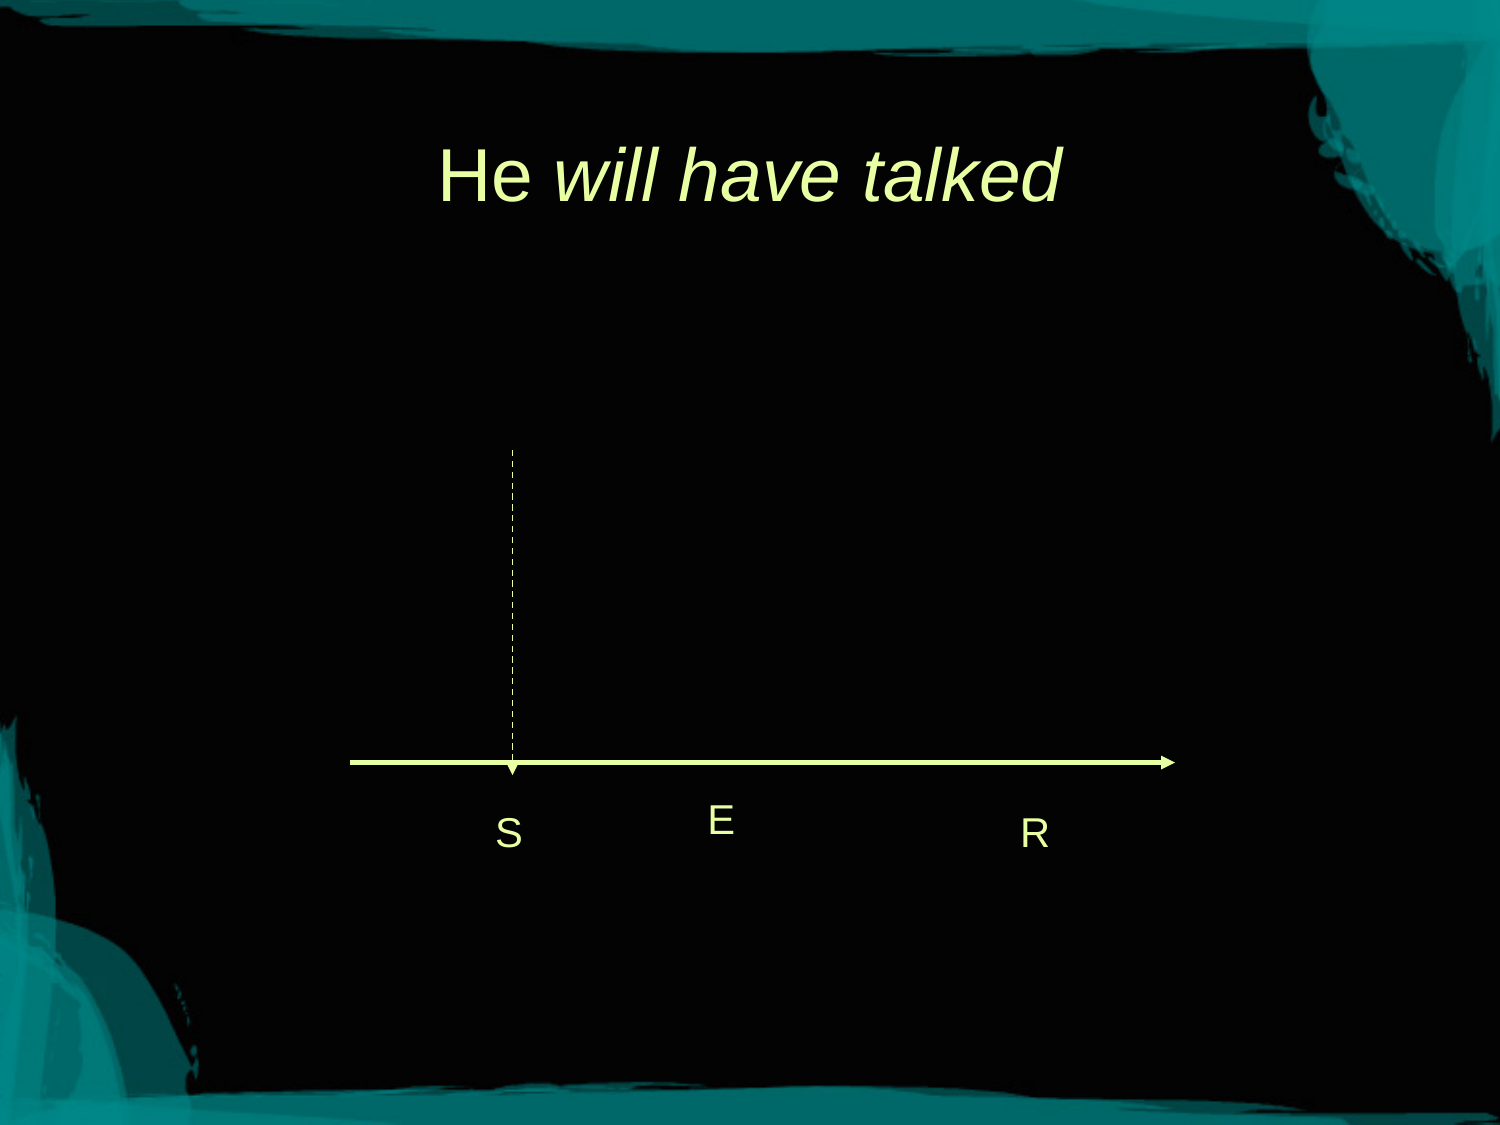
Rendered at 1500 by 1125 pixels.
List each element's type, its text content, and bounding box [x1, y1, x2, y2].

text_box E [699, 789, 750, 846]
title He will have talked [112, 87, 1388, 263]
picture [0, 0, 1500, 1125]
text_box R [1012, 802, 1063, 858]
text_box S [487, 802, 538, 858]
